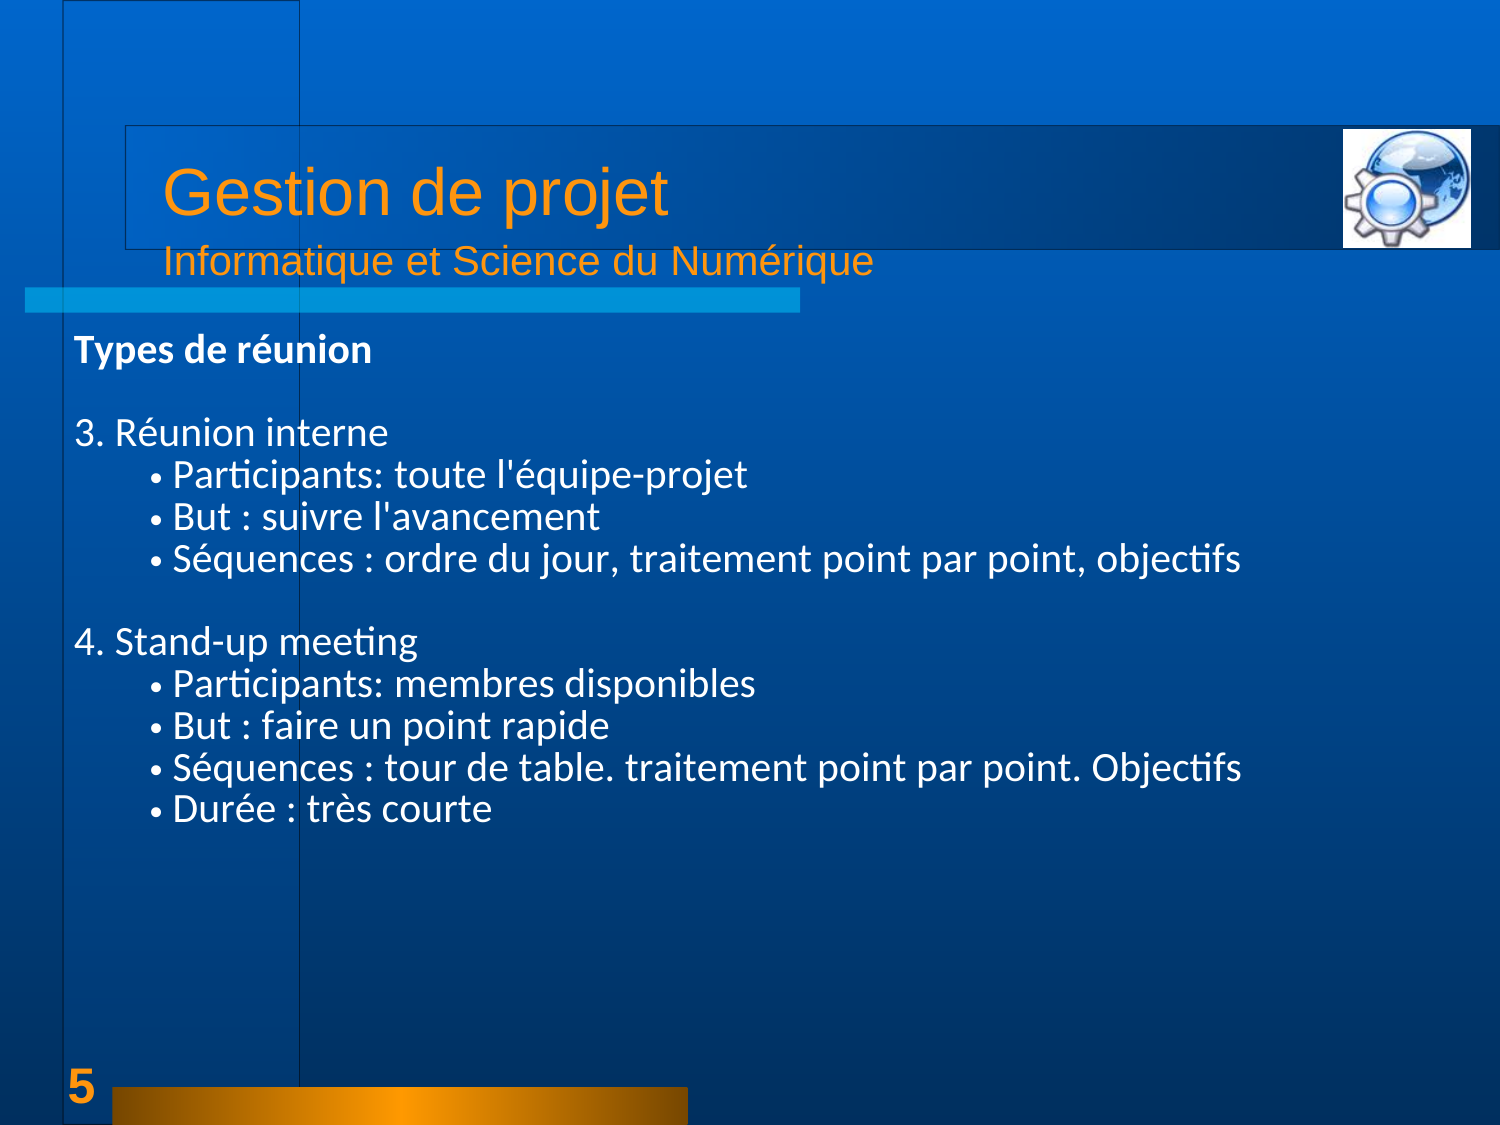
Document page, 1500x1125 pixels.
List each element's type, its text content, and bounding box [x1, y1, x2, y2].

text_box Types de réunion 3. Réunion interne Participants: toute l'équipe-projet But : suivre l'avancement Séquences : ordre du jour, traitement point par point, objectifs 4. Stand-up meeting Participants: membres disponibles But : faire un point rapide Séquences : tour de table. traitement point par point. Objectifs Durée : très courte [59, 324, 1477, 952]
picture [1343, 129, 1471, 248]
